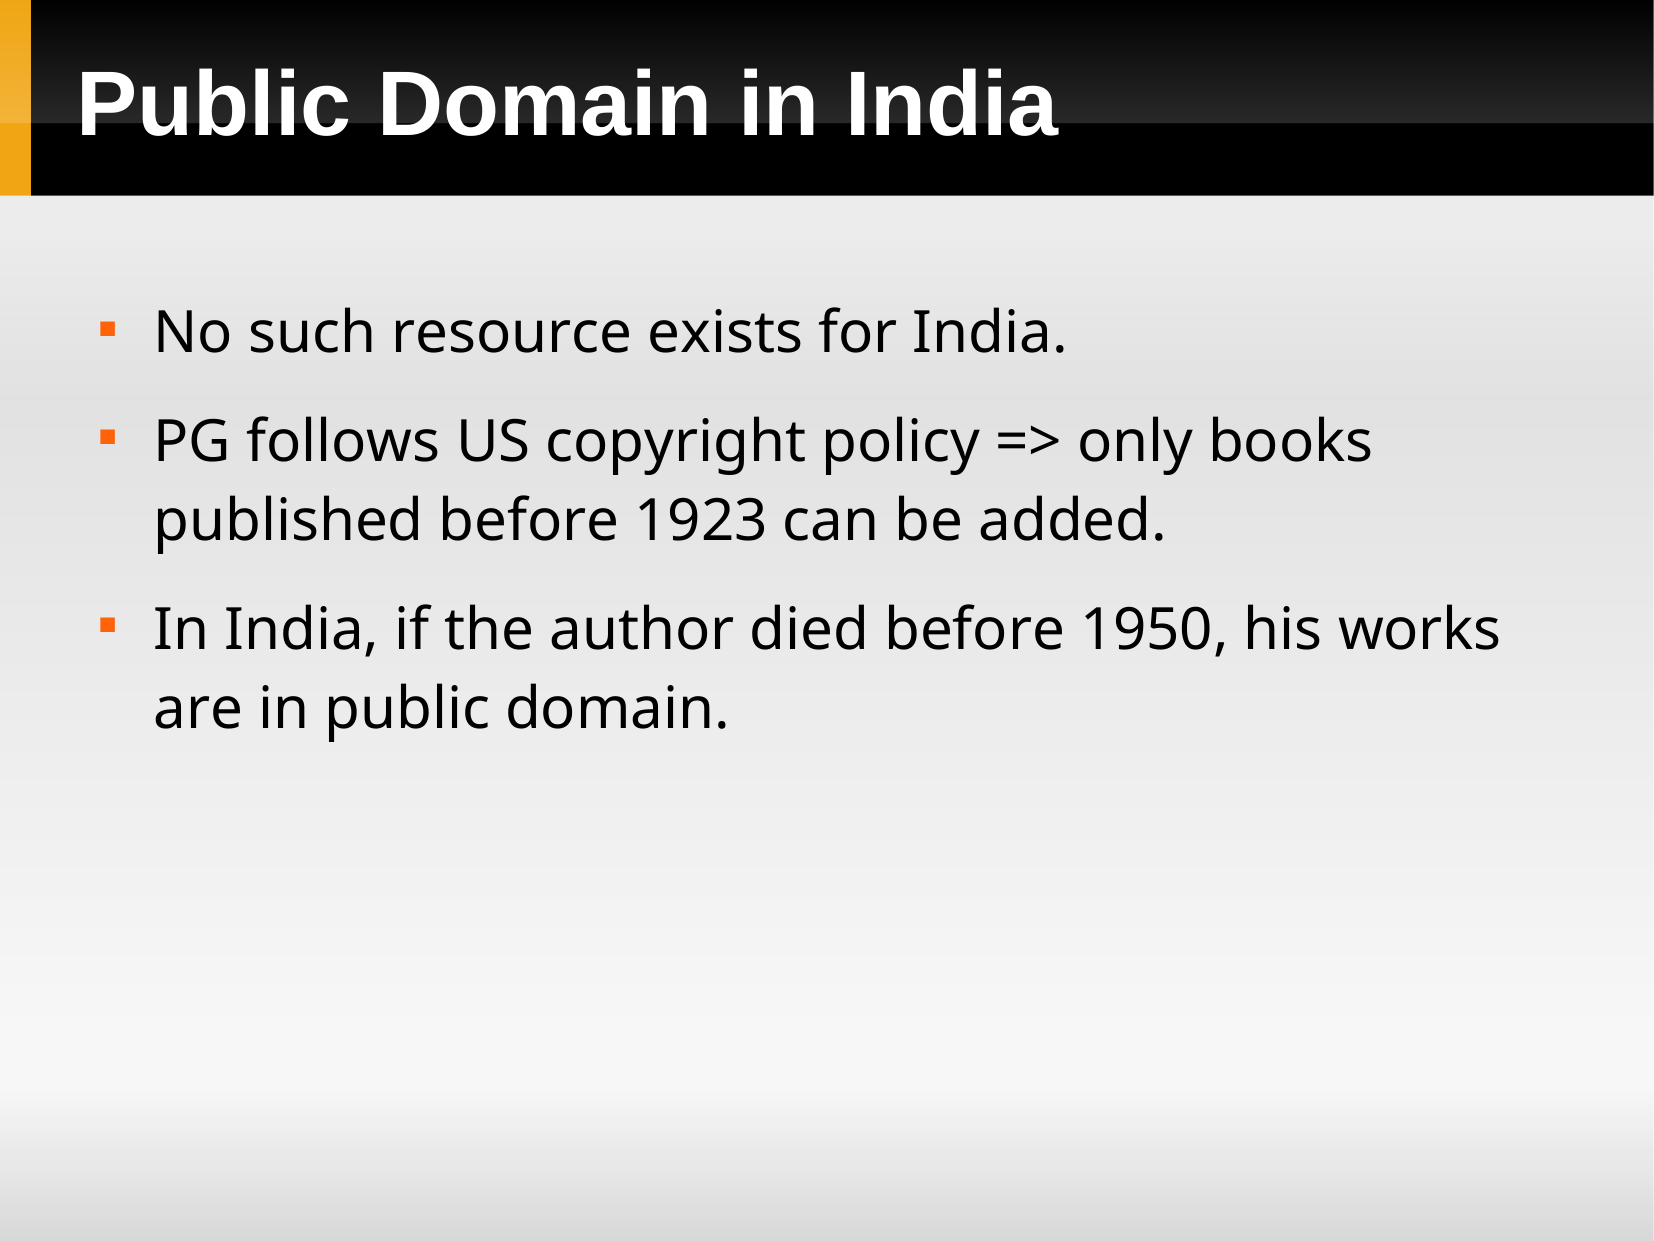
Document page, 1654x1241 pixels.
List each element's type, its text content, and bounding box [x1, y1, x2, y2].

list No such resource exists for India. PG follows US copyright policy => only books published before 1923 can be added. In India, if the author died before 1950, his works are in public domain. [82, 290, 1571, 1109]
picture [0, 0, 1654, 1241]
title Public Domain in India [76, 0, 1565, 208]
